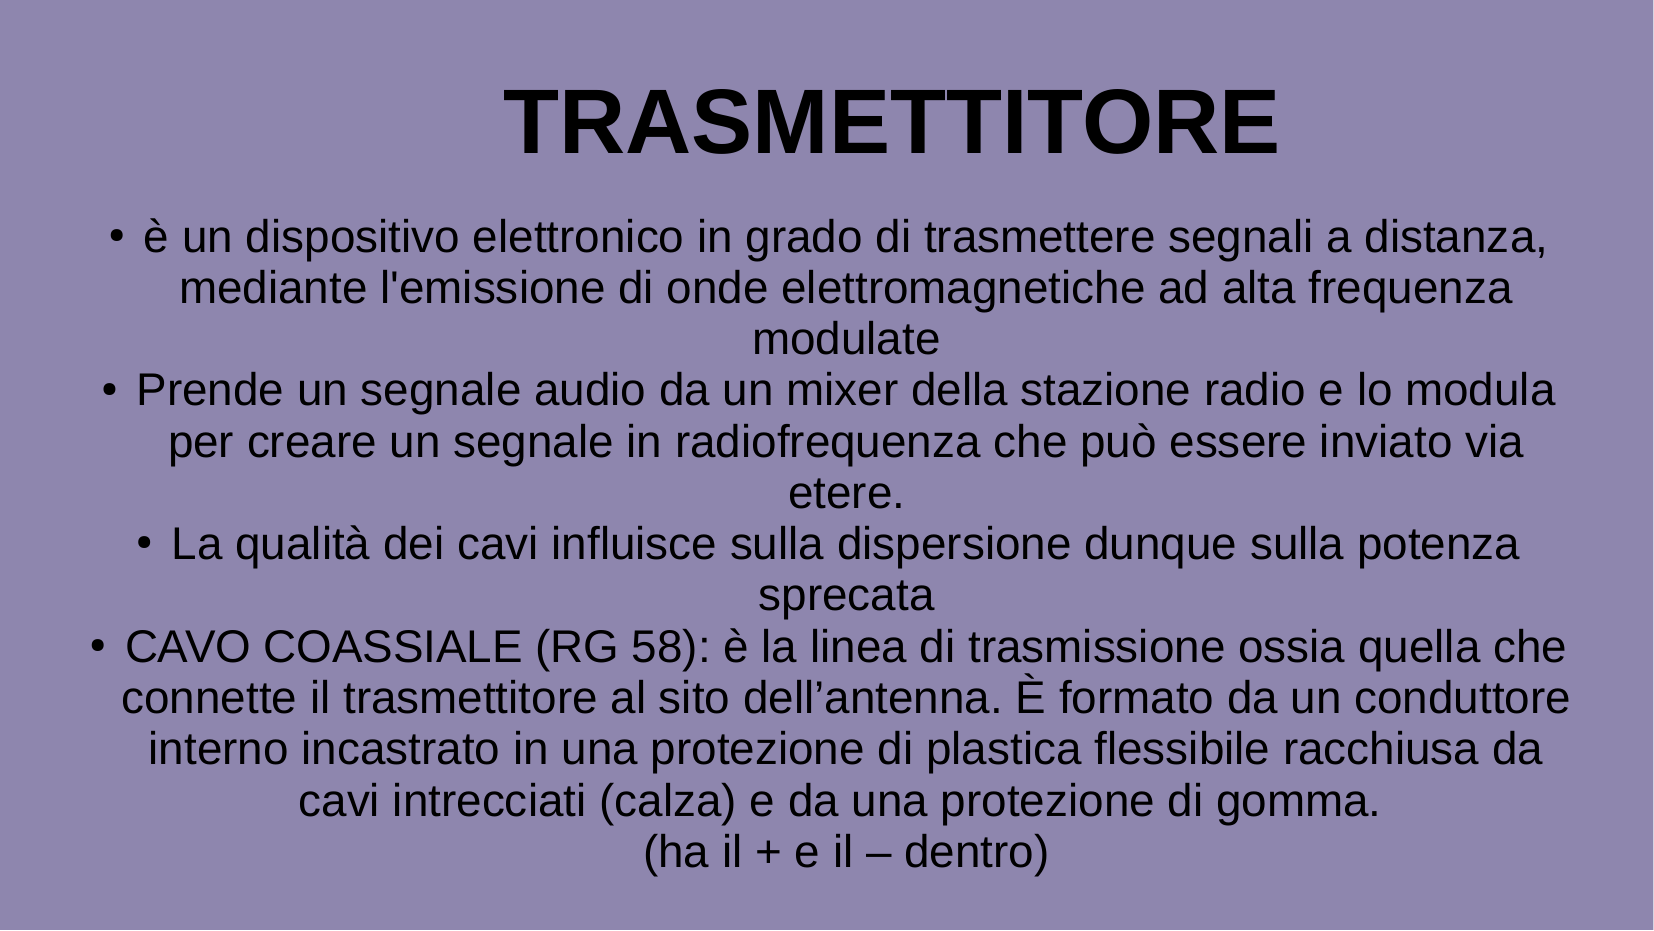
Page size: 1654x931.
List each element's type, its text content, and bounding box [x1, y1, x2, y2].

subtitle è un dispositivo elettronico in grado di trasmettere segnali a distanza, mediante l'emissione di onde elettromagnetiche ad alta frequenza modulate Prende un segnale audio da un mixer della stazione radio e lo modula per creare un segnale in radiofrequenza che può essere inviato via etere. La qualità dei cavi influisce sulla dispersione dunque sulla potenza sprecata CAVO COASSIALE (RG 58): è la linea di trasmissione ossia quella che connette il trasmettitore al sito dell’antenna. È formato da un conduttore interno incastrato in una protezione di plastica flessibile racchiusa da cavi intrecciati (calza) e da una protezione di gomma. (ha il + e il – dentro) [84, 207, 1574, 881]
title TRASMETTITORE [148, 15, 1637, 228]
